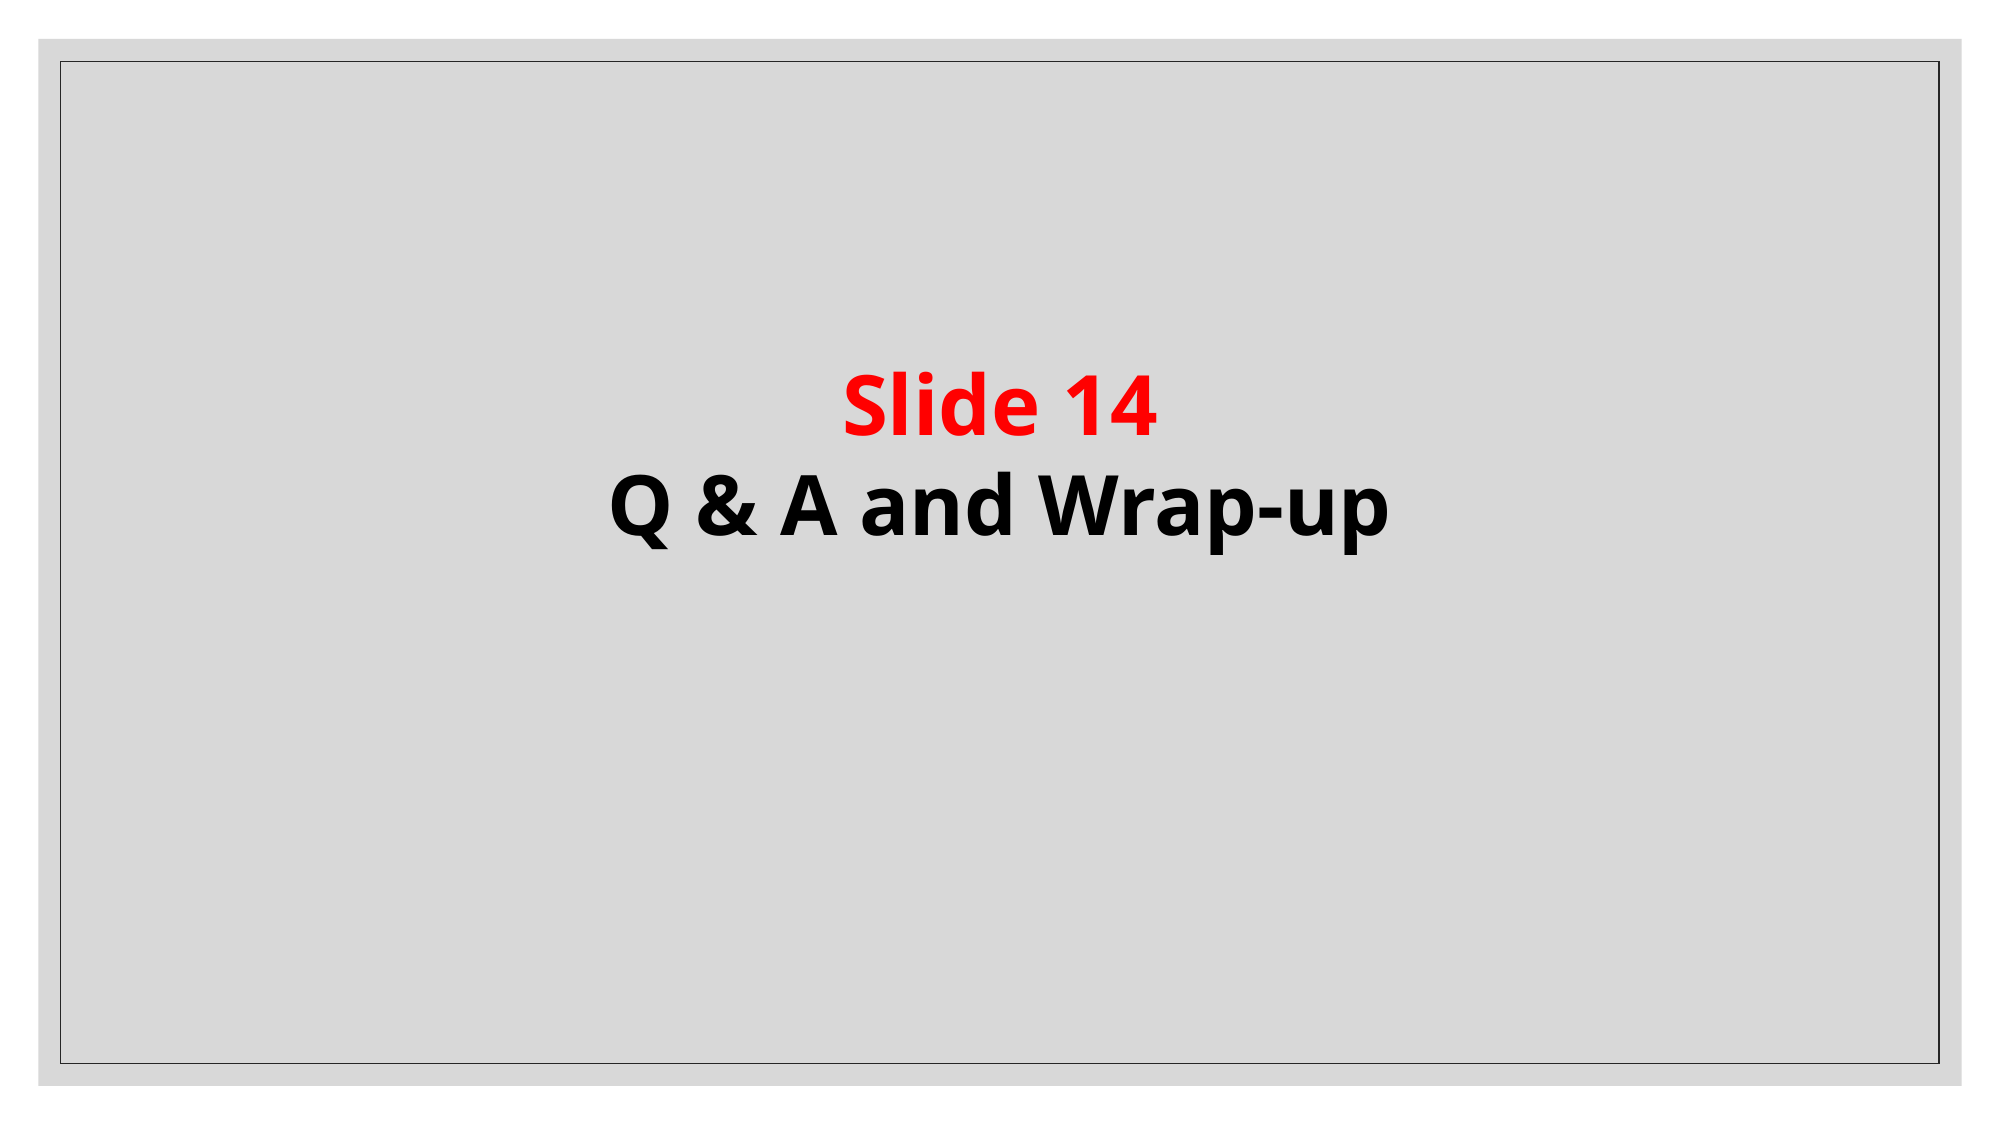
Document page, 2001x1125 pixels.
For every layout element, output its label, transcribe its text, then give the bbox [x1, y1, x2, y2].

text_box Slide 14 Q & A and Wrap-up [154, 244, 1846, 563]
